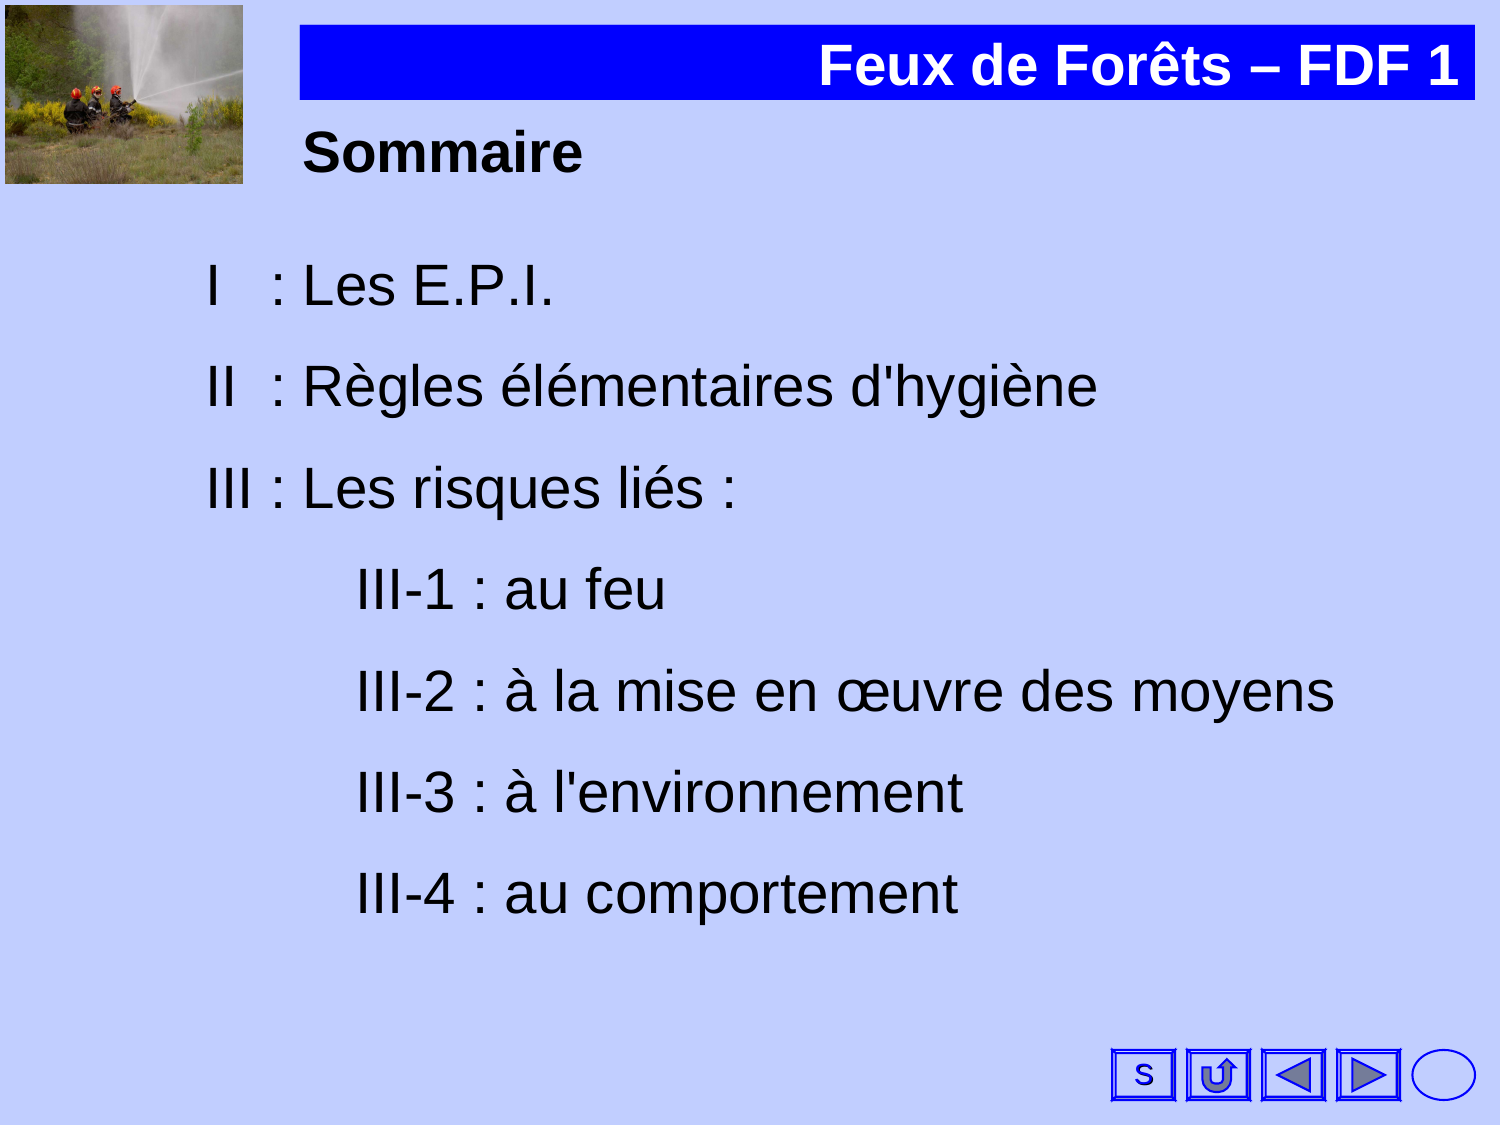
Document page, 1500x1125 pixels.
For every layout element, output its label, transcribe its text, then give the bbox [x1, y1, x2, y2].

text_box I : Les E.P.I. II : Règles élémentaires d'hygiène III : Les risques liés : III-1 : au feu III-2 : à la mise en œuvre des moyens III-3 : à l'environnement III-4 : au comportement [190, 244, 1352, 934]
text_box [1412, 1049, 1476, 1101]
text_box Feux de Forêts – FDF 1 [299, 24, 1475, 100]
text_box Sommaire [287, 112, 600, 193]
picture [5, 5, 243, 184]
